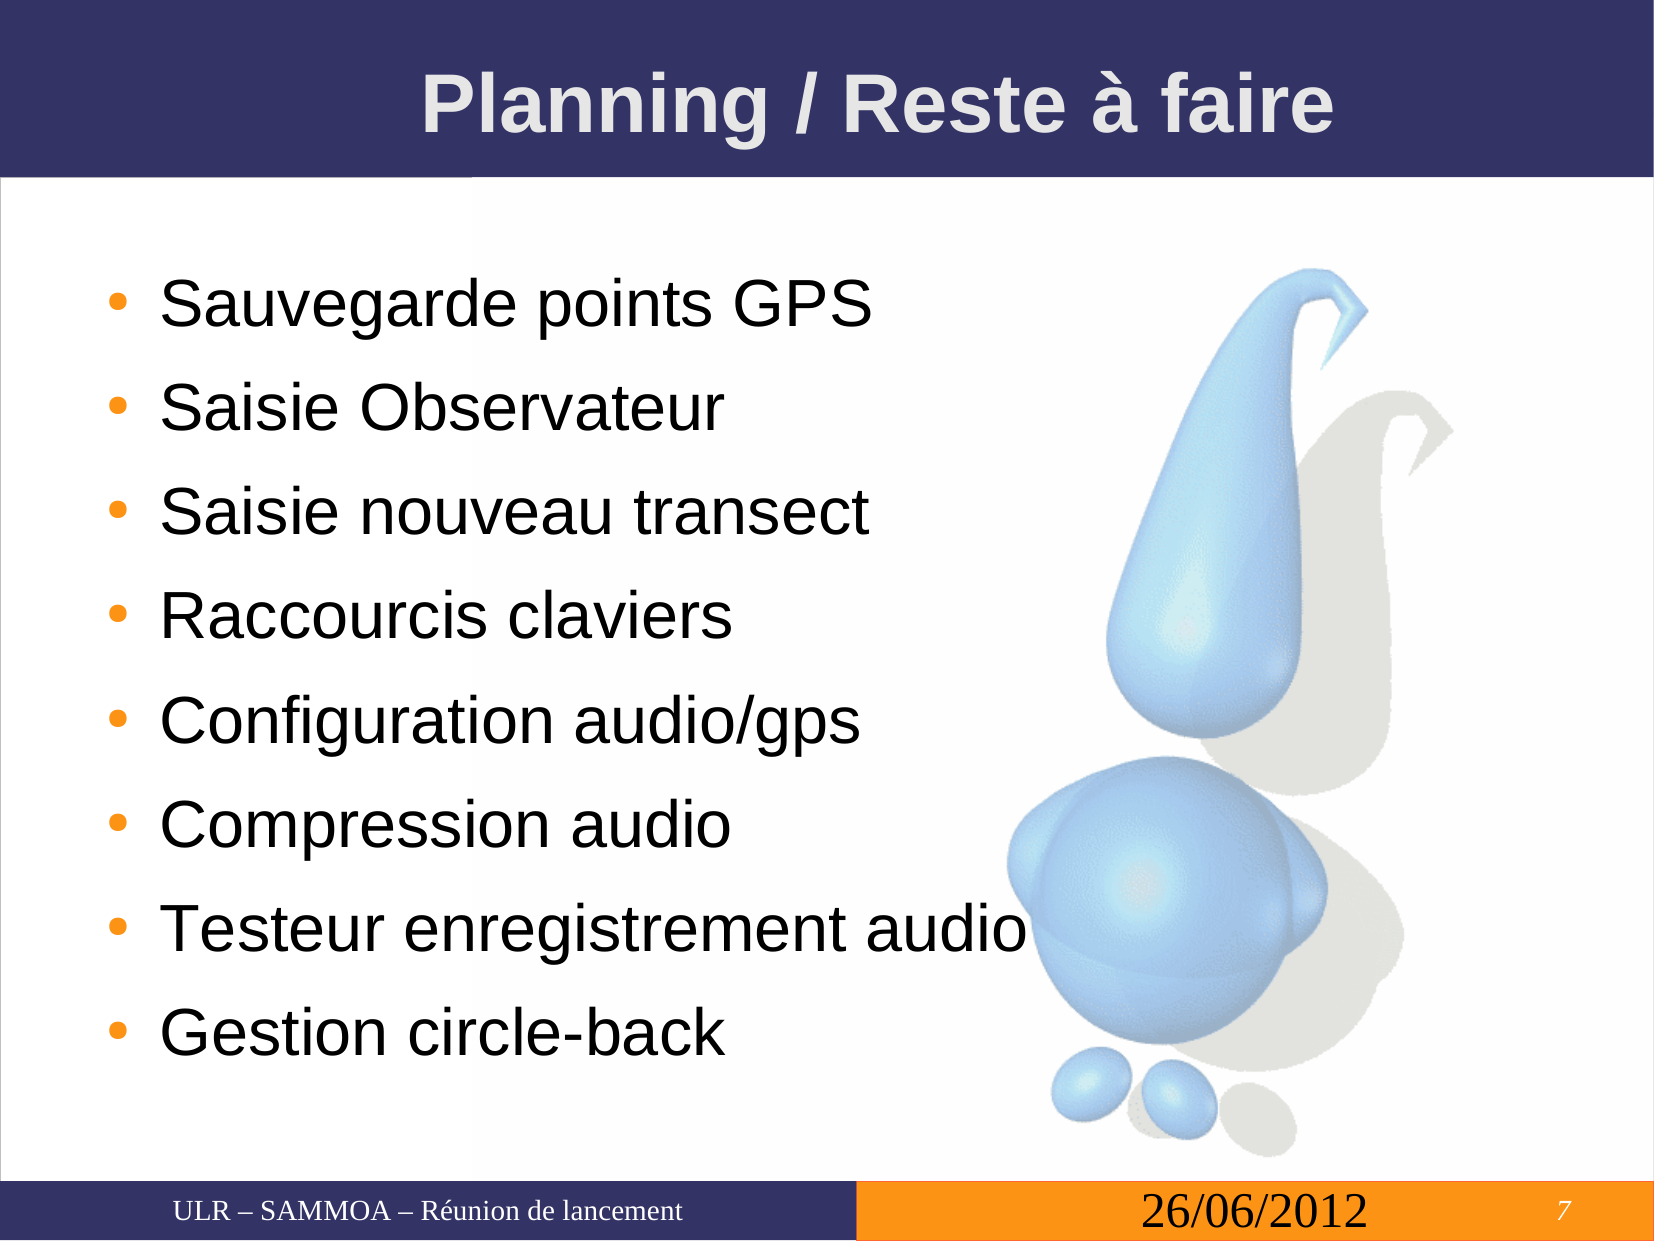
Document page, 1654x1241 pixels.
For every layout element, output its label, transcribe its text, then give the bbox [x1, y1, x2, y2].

picture [472, 178, 1654, 1181]
list Sauvegarde points GPS Saisie Observateur Saisie nouveau transect Raccourcis claviers Configuration audio/gps Compression audio Testeur enregistrement audio Gestion circle-back [88, 265, 1595, 1165]
title Planning / Reste à faire [123, 0, 1536, 208]
